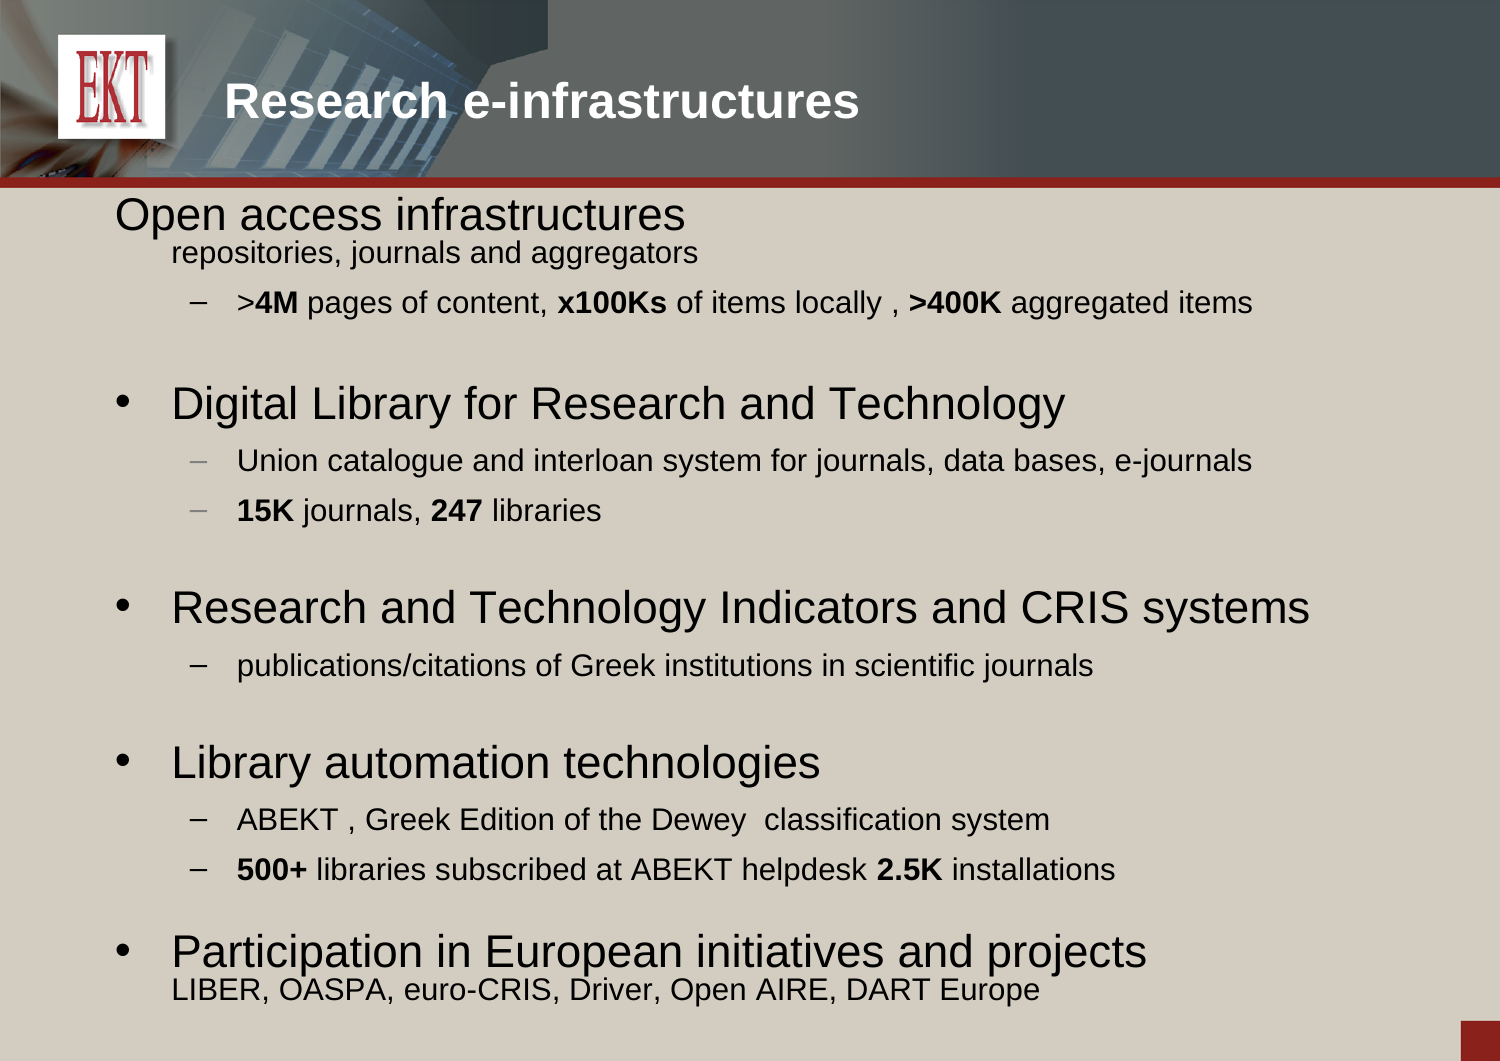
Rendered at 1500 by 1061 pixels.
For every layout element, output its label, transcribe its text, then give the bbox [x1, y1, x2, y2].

title Research e-infrastructures [209, 61, 1329, 137]
list Open access infrastructures repositories, journals and aggregators >4M pages of content, x100Ks of items locally , >400K aggregated items Digital Library for Research and Technology Union catalogue and interloan system for journals, data bases, e-journals 15K journals, 247 libraries Research and Technology Indicators and CRIS systems publications/citations of Greek institutions in scientific journals Library automation technologies ΑΒΕΚΤ , Greek Edition of the Dewey classification system 500+ libraries subscribed at ABEKT helpdesk 2.5K installations Participation in European initiatives and projects LIBER, ΟΑSPA, euro-CRIS, Driver, Open ΑΙRE, DART Europe [100, 187, 1447, 1015]
picture [0, 0, 1500, 1061]
